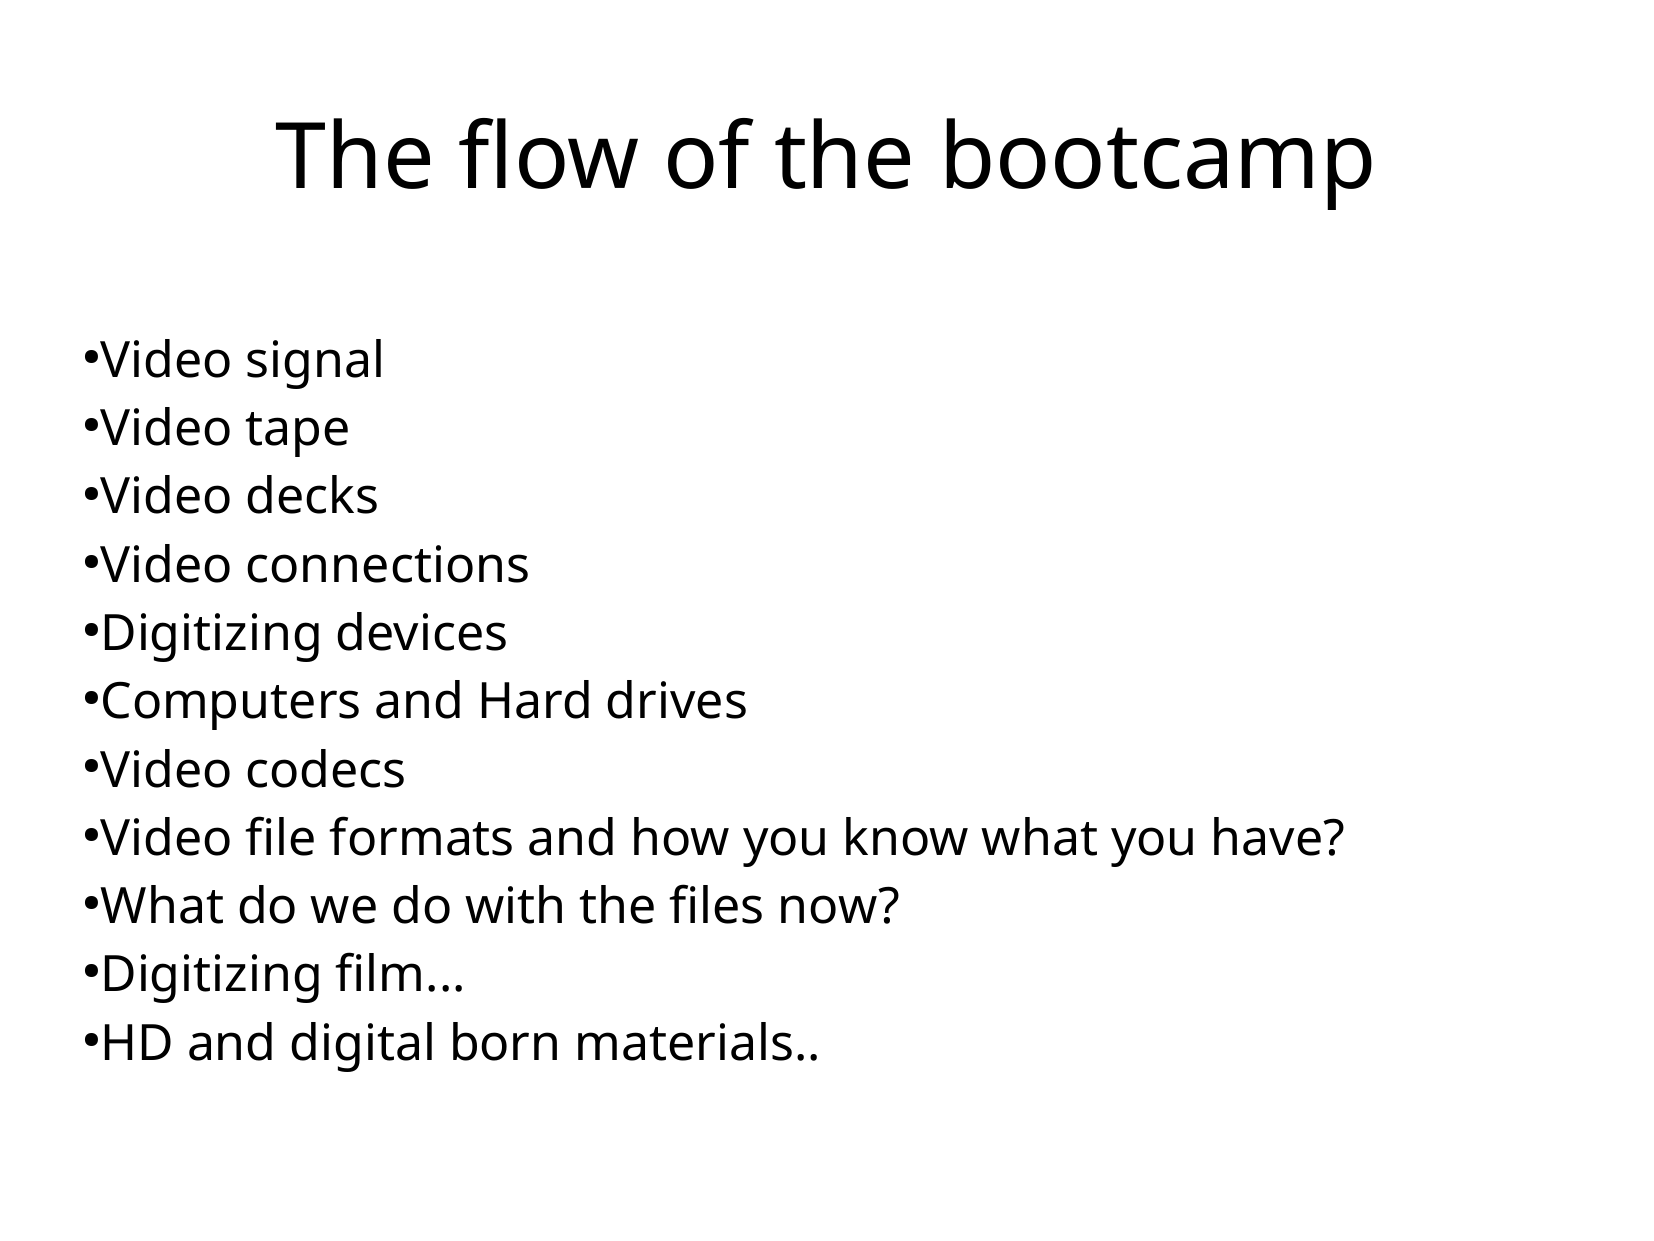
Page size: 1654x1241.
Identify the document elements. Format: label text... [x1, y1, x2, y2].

subtitle Video signal Video tape Video decks Video connections Digitizing devices Computers and Hard drives Video codecs Video file formats and how you know what you have? What do we do with the files now? Digitizing film... HD and digital born materials.. [82, 297, 1571, 1102]
title The flow of the bootcamp [82, 56, 1571, 250]
